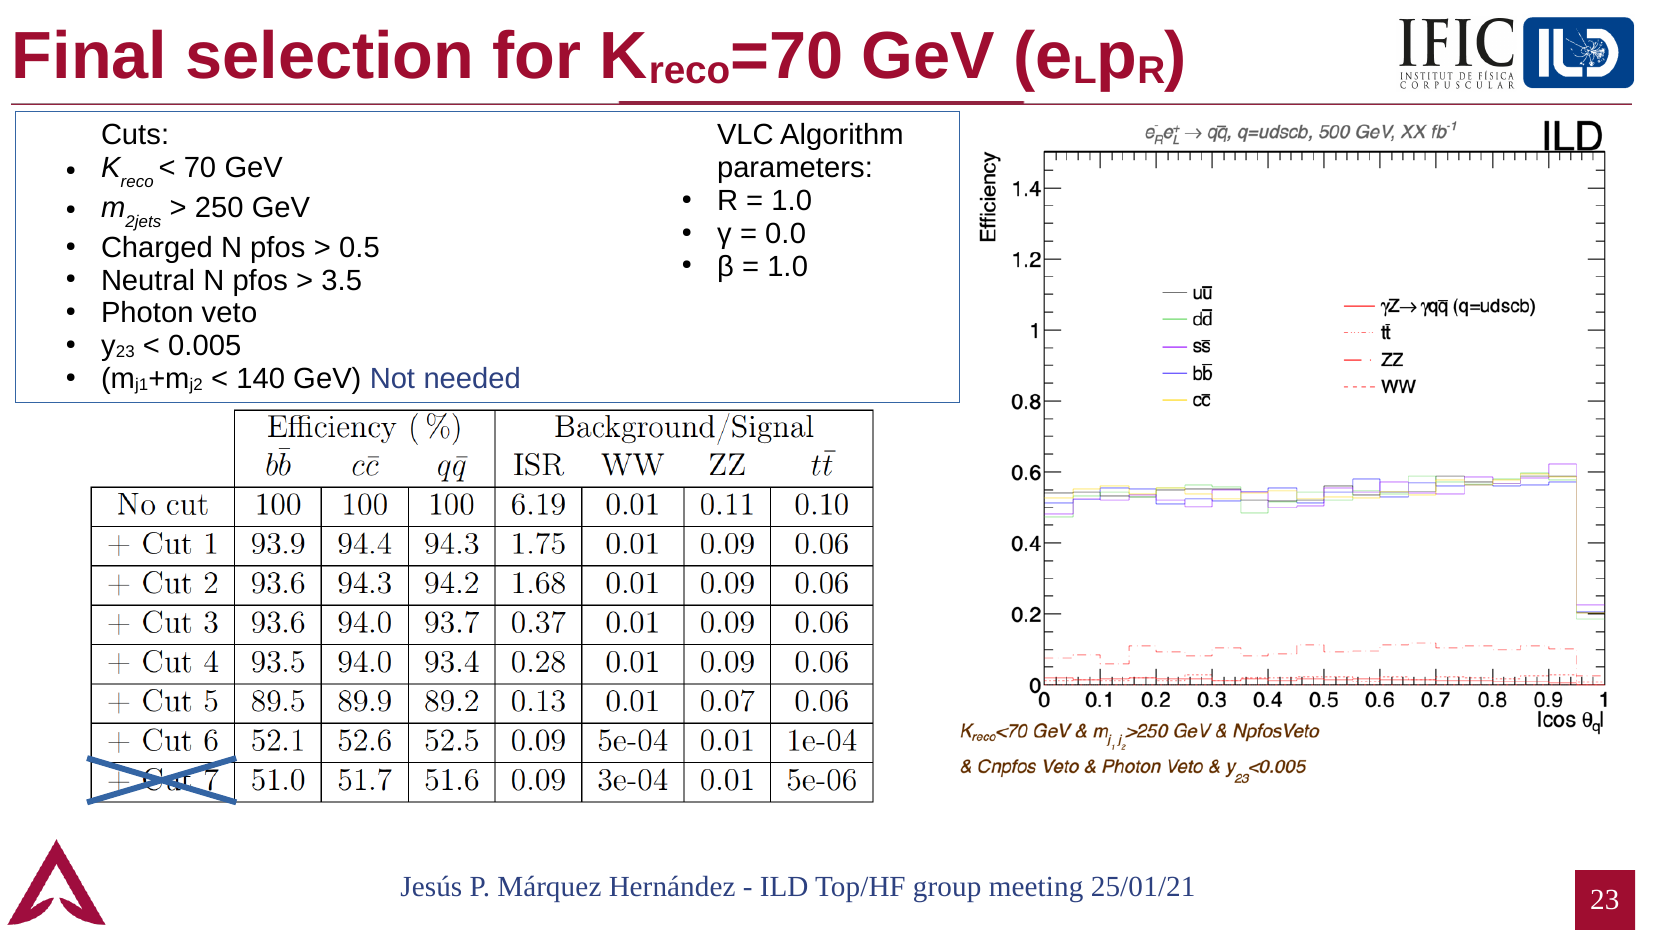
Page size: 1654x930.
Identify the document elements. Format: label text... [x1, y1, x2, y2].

picture [1522, 14, 1635, 90]
title Final selection for Kreco=70 GeV (eLpR) [11, 18, 1500, 93]
table_header VLC Algorithm parameters: R = 1.0 γ = 0.0 β = 1.0 [631, 112, 959, 402]
picture [7, 839, 106, 925]
picture [1396, 16, 1517, 92]
picture [96, 784, 227, 804]
picture [931, 118, 1640, 793]
picture [88, 407, 875, 804]
picture [11, 101, 1632, 105]
table_header Cuts: Kreco < 70 GeV m2jets > 250 GeV Charged N pfos > 0.5 Neutral N pfos > 3.5 Photon veto y23 < 0.005 (mj1+mj2 < 140 GeV) Not needed [16, 112, 631, 402]
picture [88, 762, 148, 798]
